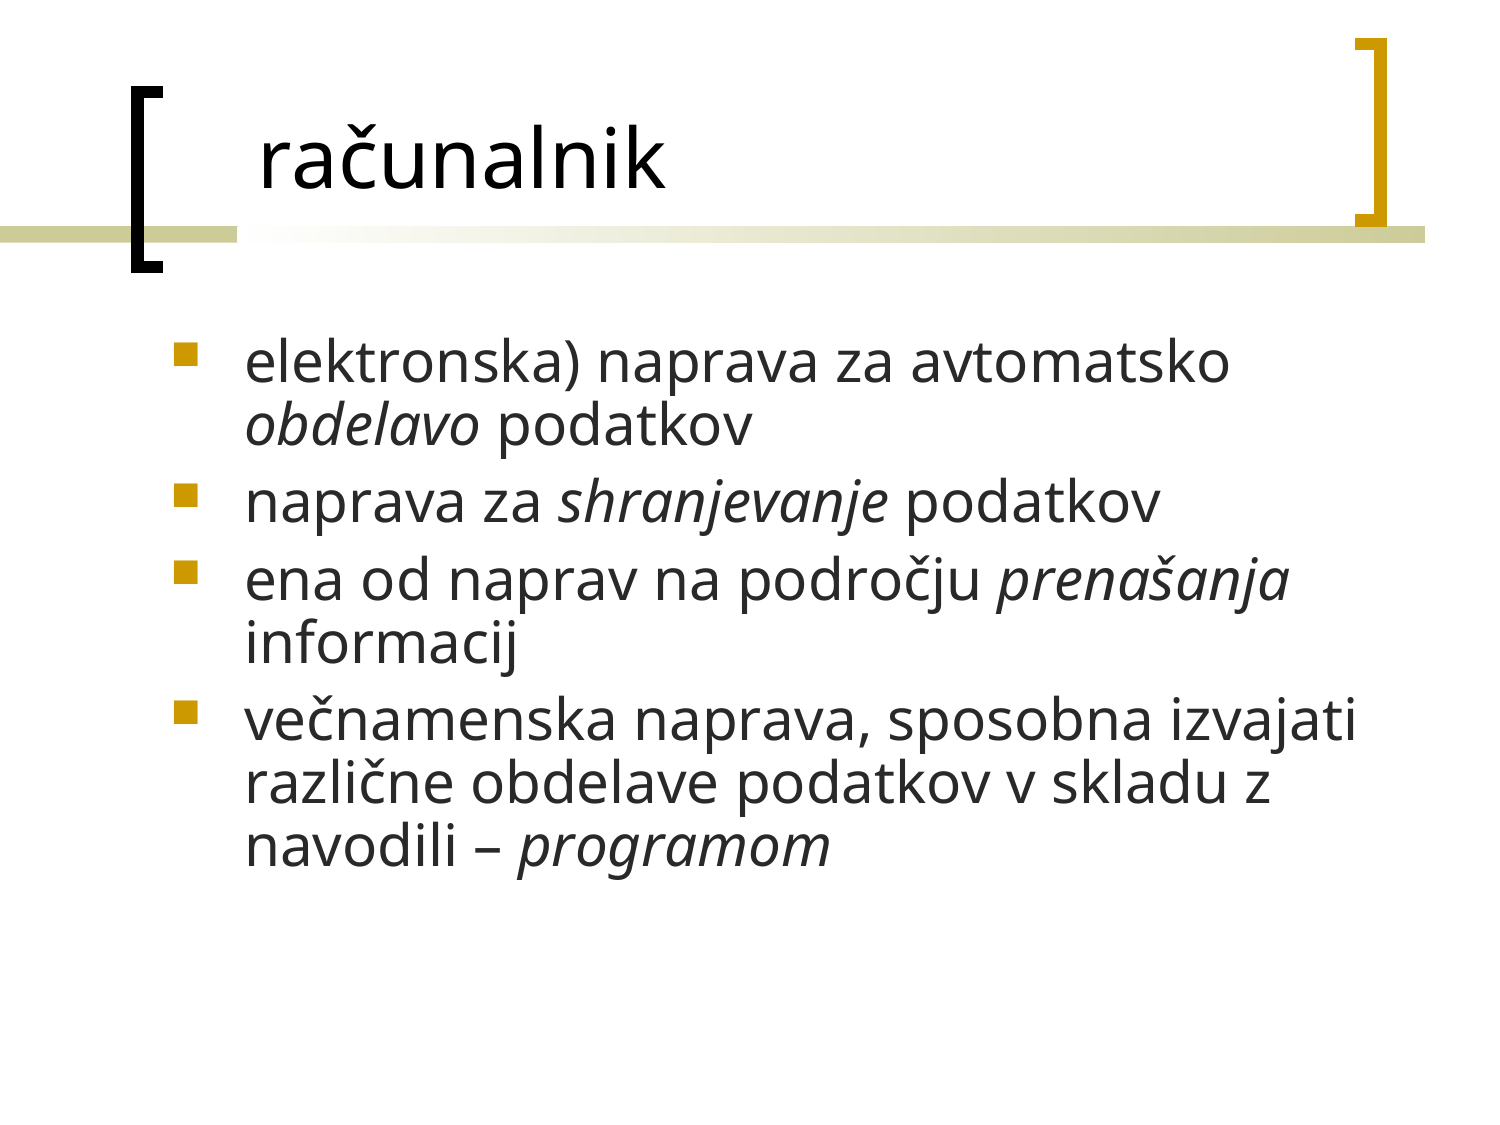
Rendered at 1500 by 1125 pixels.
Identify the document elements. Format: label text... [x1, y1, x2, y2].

list elektronska) naprava za avtomatsko obdelavo podatkov naprava za shranjevanje podatkov ena od naprav na področju prenašanja informacij večnamenska naprava, sposobna izvajati različne obdelave podatkov v skladu z navodili – programom [155, 324, 1413, 1001]
title računalnik [242, 90, 940, 213]
